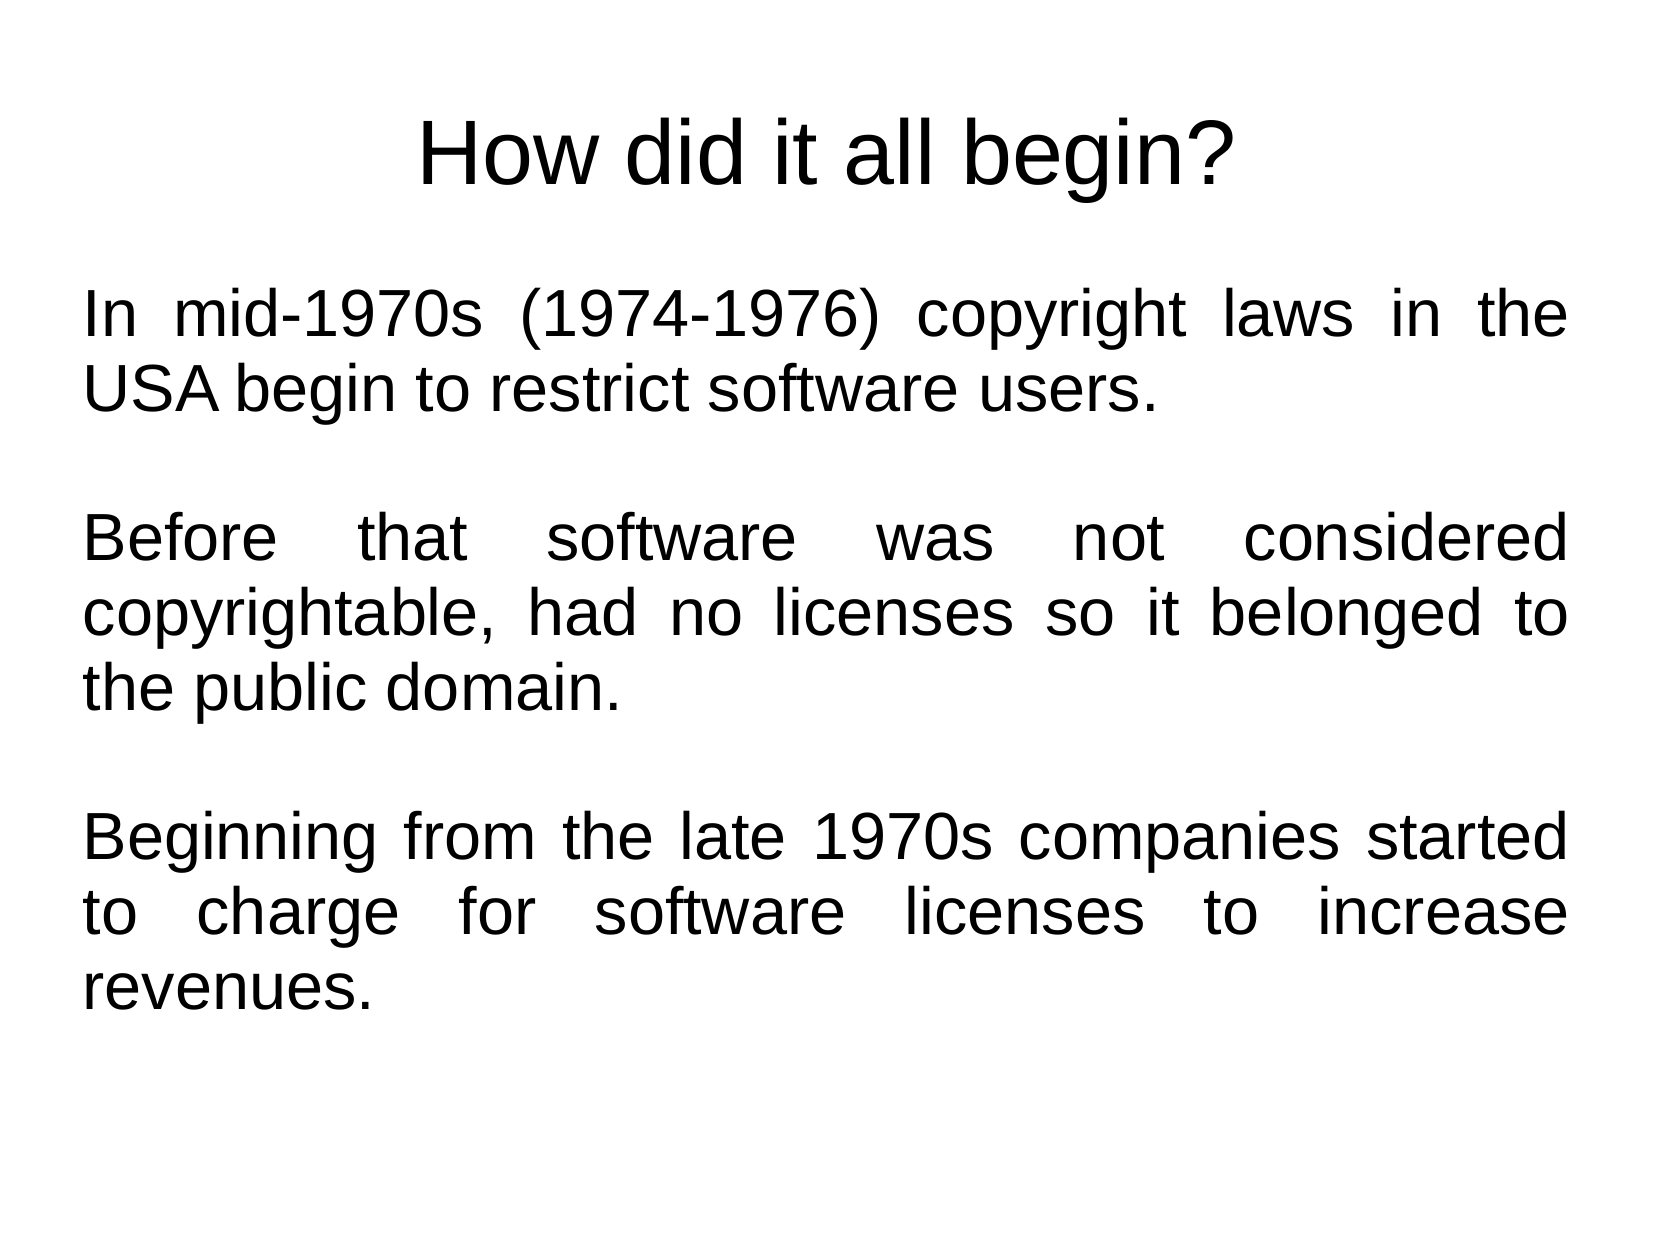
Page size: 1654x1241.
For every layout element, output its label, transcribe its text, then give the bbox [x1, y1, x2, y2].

title How did it all begin? [82, 49, 1571, 257]
subtitle In mid-1970s (1974-1976) copyright laws in the USA begin to restrict software users. Before that software was not considered copyrightable, had no licenses so it belonged to the public domain. Beginning from the late 1970s companies started to charge for software licenses to increase revenues. [82, 275, 1571, 1024]
